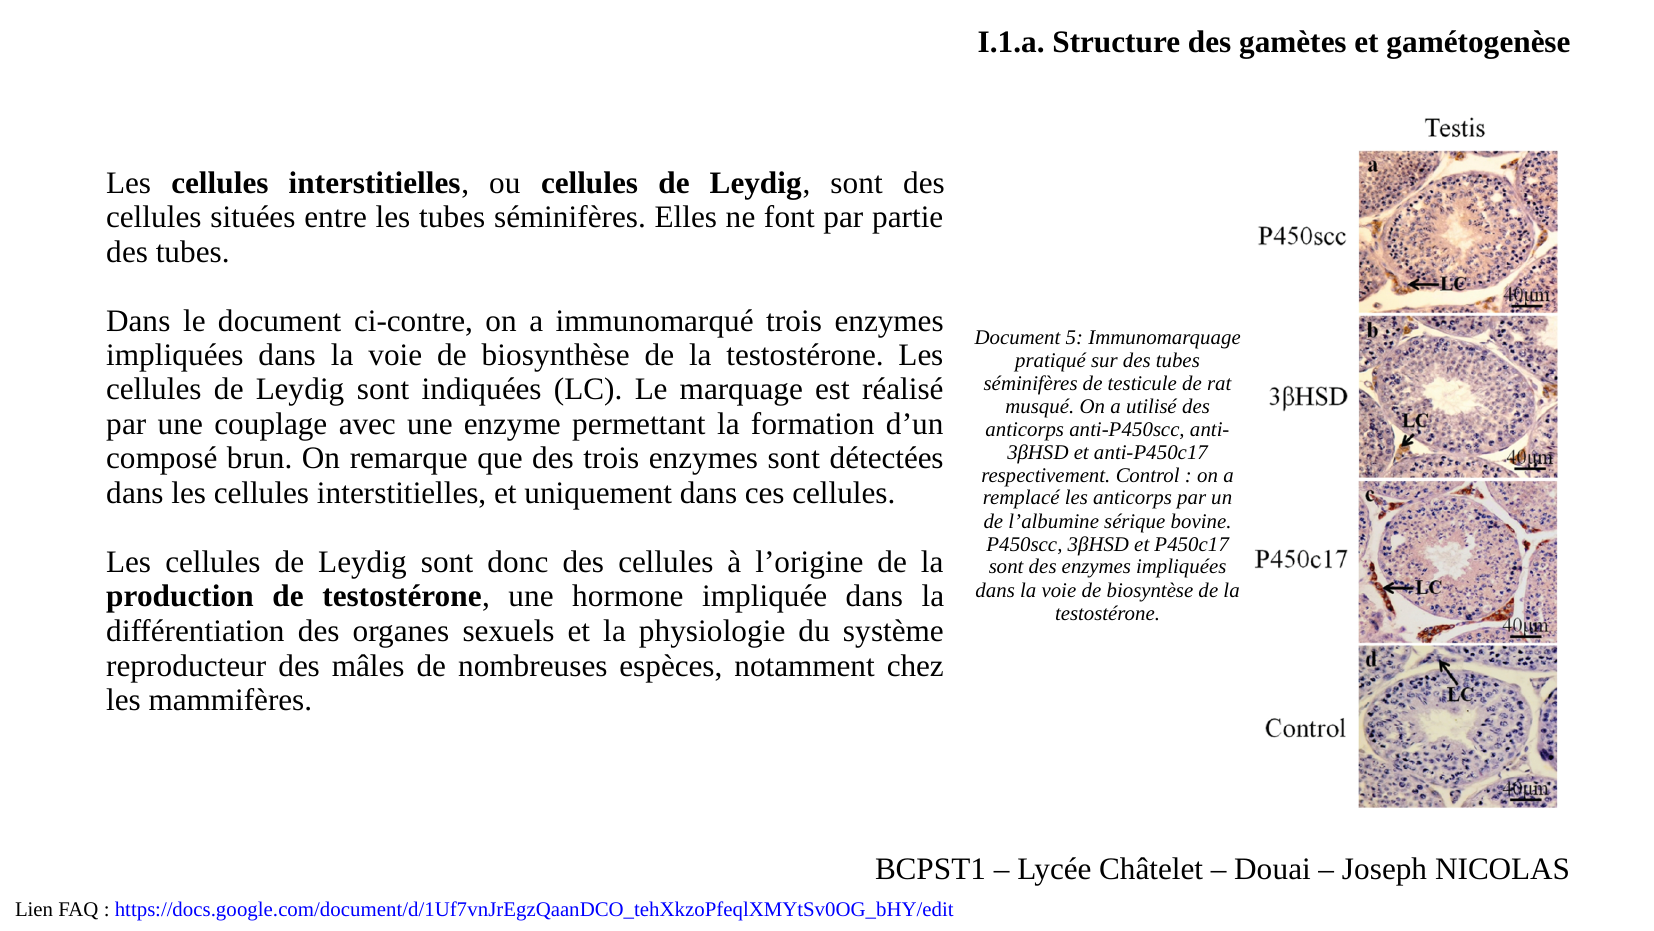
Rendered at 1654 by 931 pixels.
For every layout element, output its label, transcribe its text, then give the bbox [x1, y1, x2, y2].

text_box BCPST1 – Lycée Châtelet – Douai – Joseph NICOLAS [637, 832, 1571, 905]
text_box Les cellules interstitielles, ou cellules de Leydig, sont des cellules situées entre les tubes séminifères. Elles ne font par partie des tubes. Dans le document ci-contre, on a immunomarqué trois enzymes impliquées dans la voie de biosynthèse de la testostérone. Les cellules de Leydig sont indiquées (LC). Le marquage est réalisé par une couplage avec une enzyme permettant la formation d’un composé brun. On remarque que des trois enzymes sont détectées dans les cellules interstitielles, et uniquement dans ces cellules. Les cellules de Leydig sont donc des cellules à l’origine de la production de testostérone, une hormone impliquée dans la différentiation des organes sexuels et la physiologie du système reproducteur des mâles de nombreuses espèces, notamment chez les mammifères. [106, 165, 945, 718]
text_box Document 5: Immunomarquage pratiqué sur des tubes séminifères de testicule de rat musqué. On a utilisé des anticorps anti-P450scc, anti-3βHSD et anti-P450c17 respectivement. Control : on a remplacé les anticorps par un de l’albumine sérique bovine. P450scc, 3βHSD et P450c17 sont des enzymes impliquées dans la voie de biosyntèse de la testostérone. [974, 194, 1240, 756]
text_box I.1.a. Structure des gamètes et gamétogenèse [401, 5, 1572, 78]
text_box Lien FAQ : https://docs.google.com/document/d/1Uf7vnJrEgzQaanDCO_tehXkzoPfeqlXMYtSv0OG_bHY/edit [0, 897, 993, 931]
picture [1240, 106, 1559, 818]
